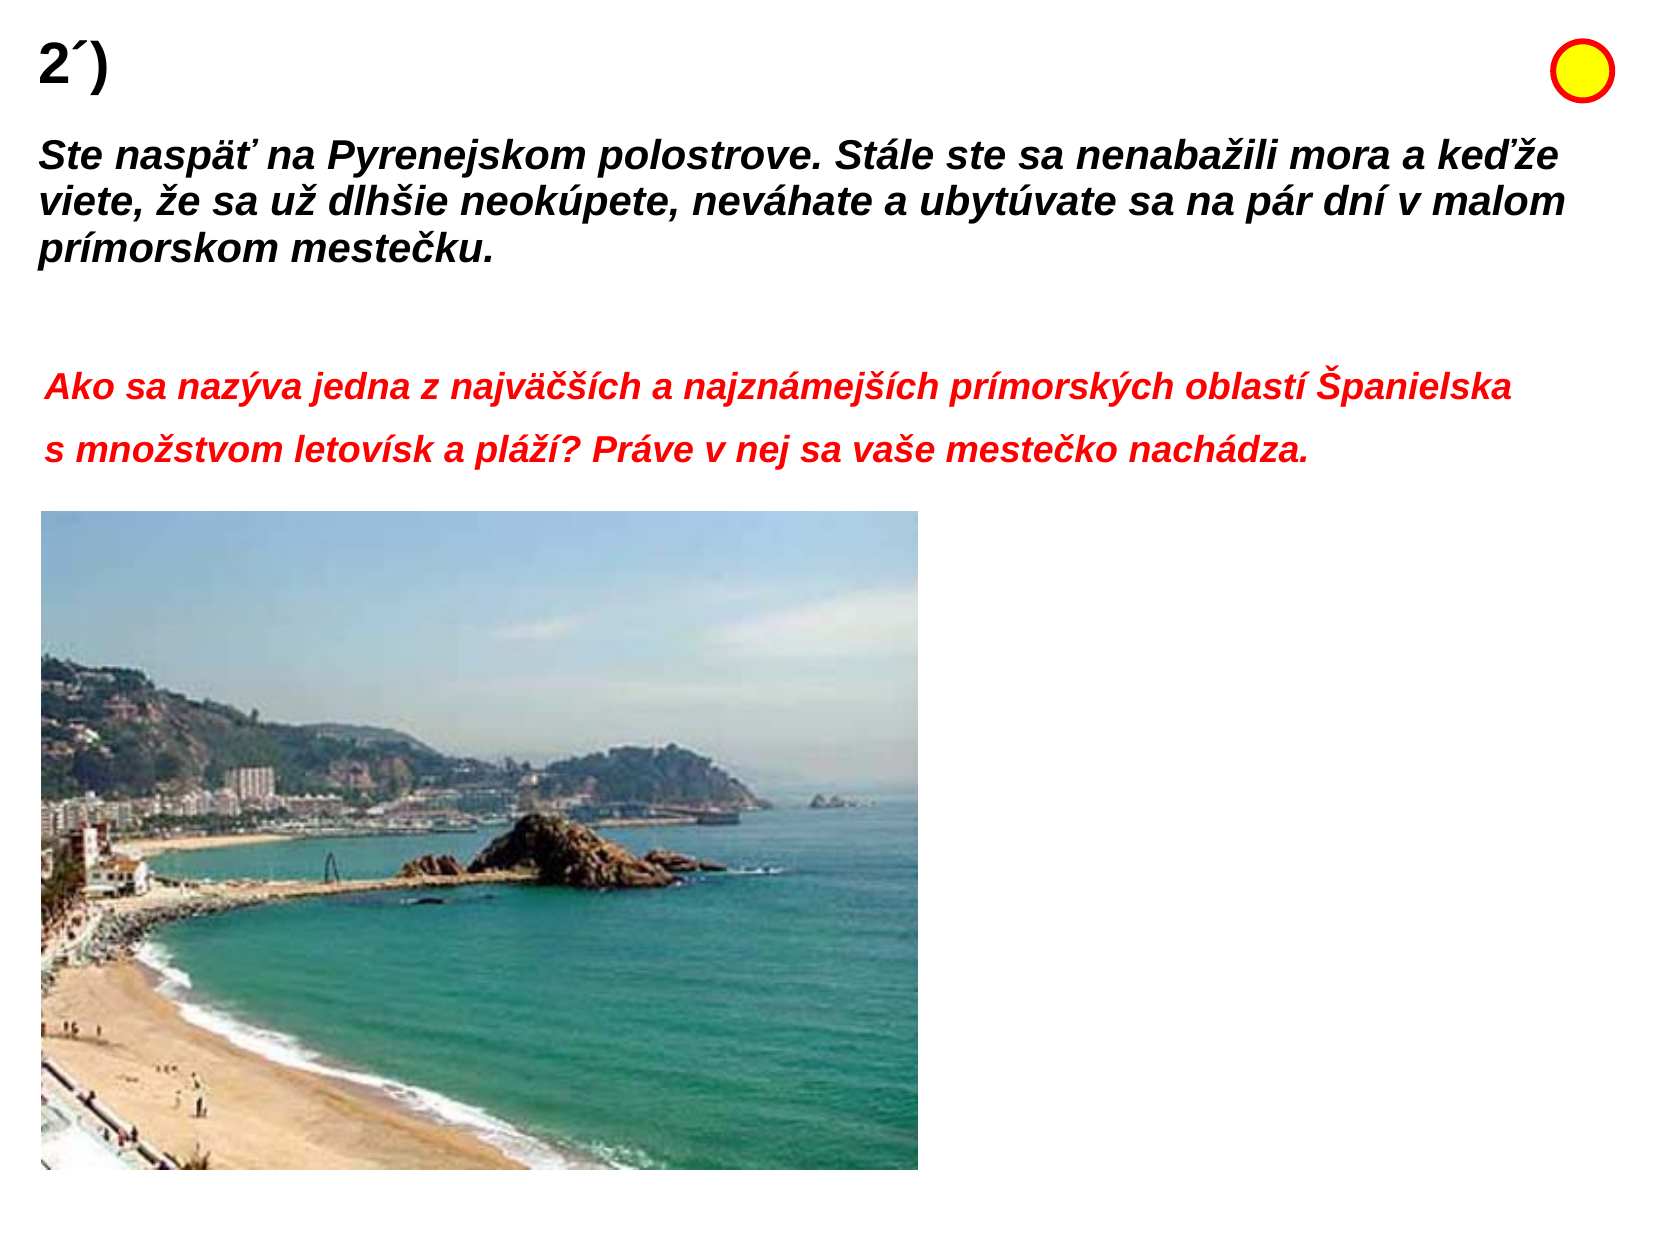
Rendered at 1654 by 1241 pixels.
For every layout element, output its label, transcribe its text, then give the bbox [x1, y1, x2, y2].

text_box Ste naspäť na Pyrenejskom polostrove. Stále ste sa nenabažili mora a keďže viete, že sa už dlhšie neokúpete, neváhate a ubytúvate sa na pár dní v malom prímorskom mestečku. [23, 124, 1654, 279]
text_box Ako sa nazýva jedna z najväčších a najznámejších prímorských oblastí Španielska s množstvom letovísk a pláží? Práve v nej sa vaše mestečko nachádza. [29, 336, 1601, 457]
text_box [1553, 41, 1613, 101]
picture [41, 511, 918, 1170]
text_box 2´) [23, 23, 1123, 104]
